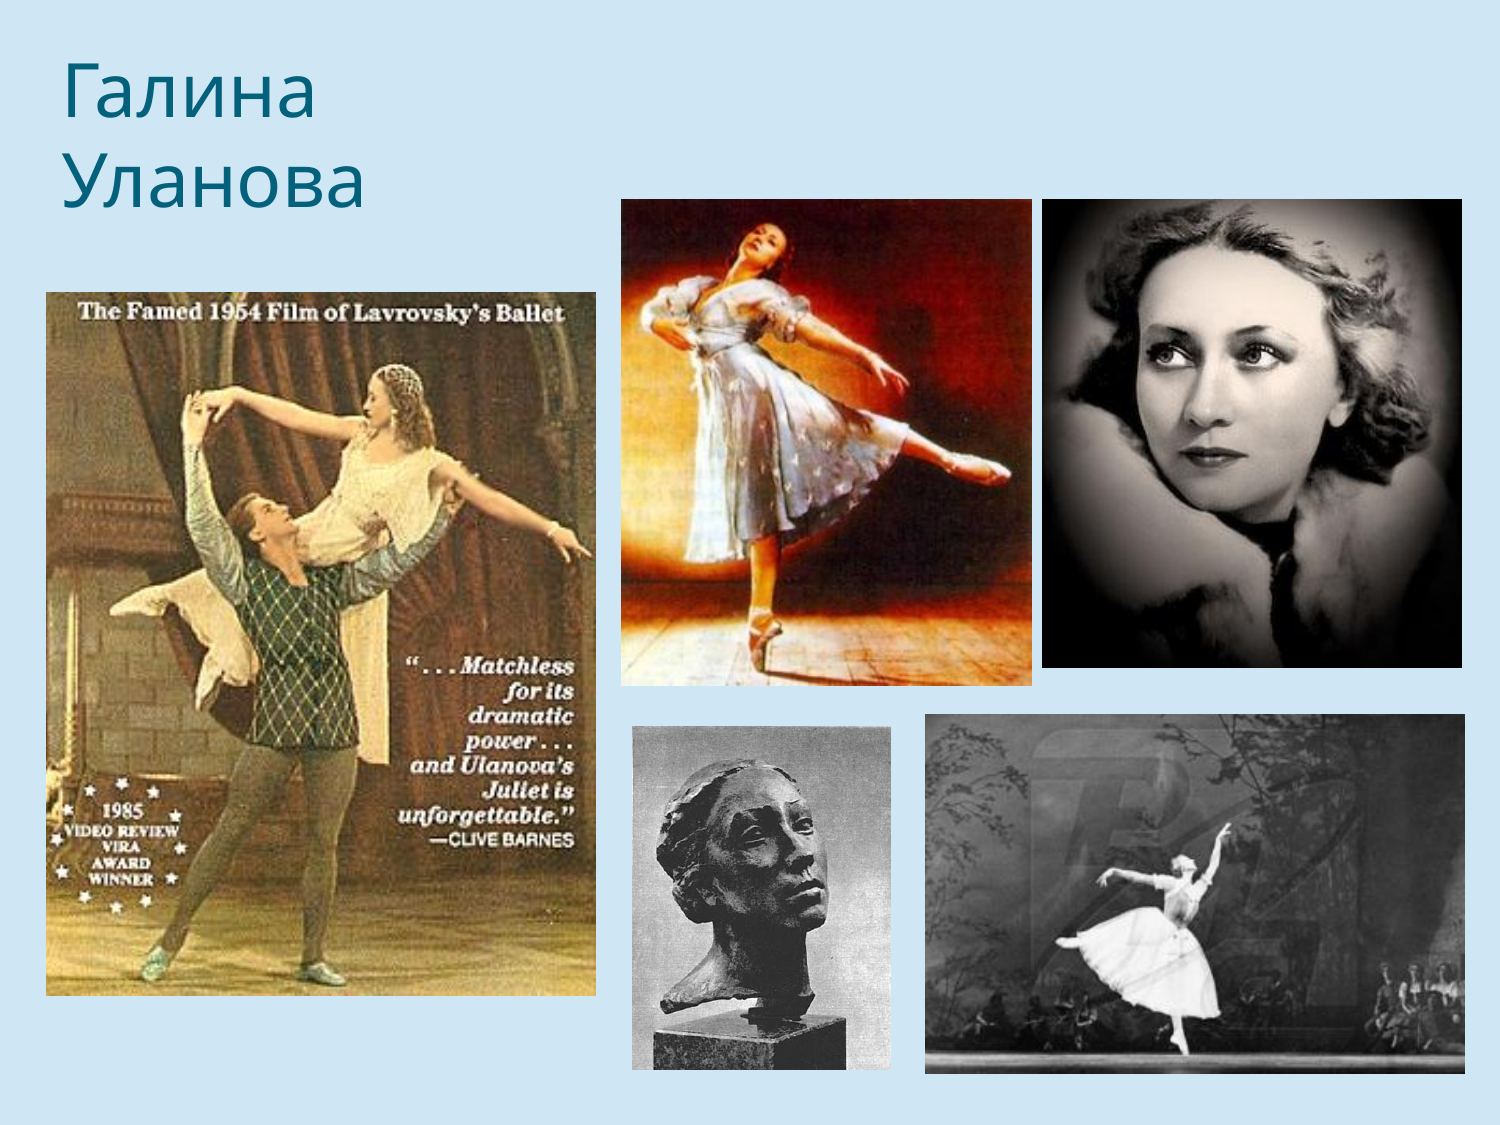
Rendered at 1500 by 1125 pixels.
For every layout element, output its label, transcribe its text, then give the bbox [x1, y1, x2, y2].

title Галина Уланова [46, 35, 654, 131]
picture [925, 714, 1465, 1074]
picture [632, 726, 891, 1070]
picture [46, 292, 596, 997]
picture [621, 199, 1032, 686]
picture [1042, 199, 1462, 668]
